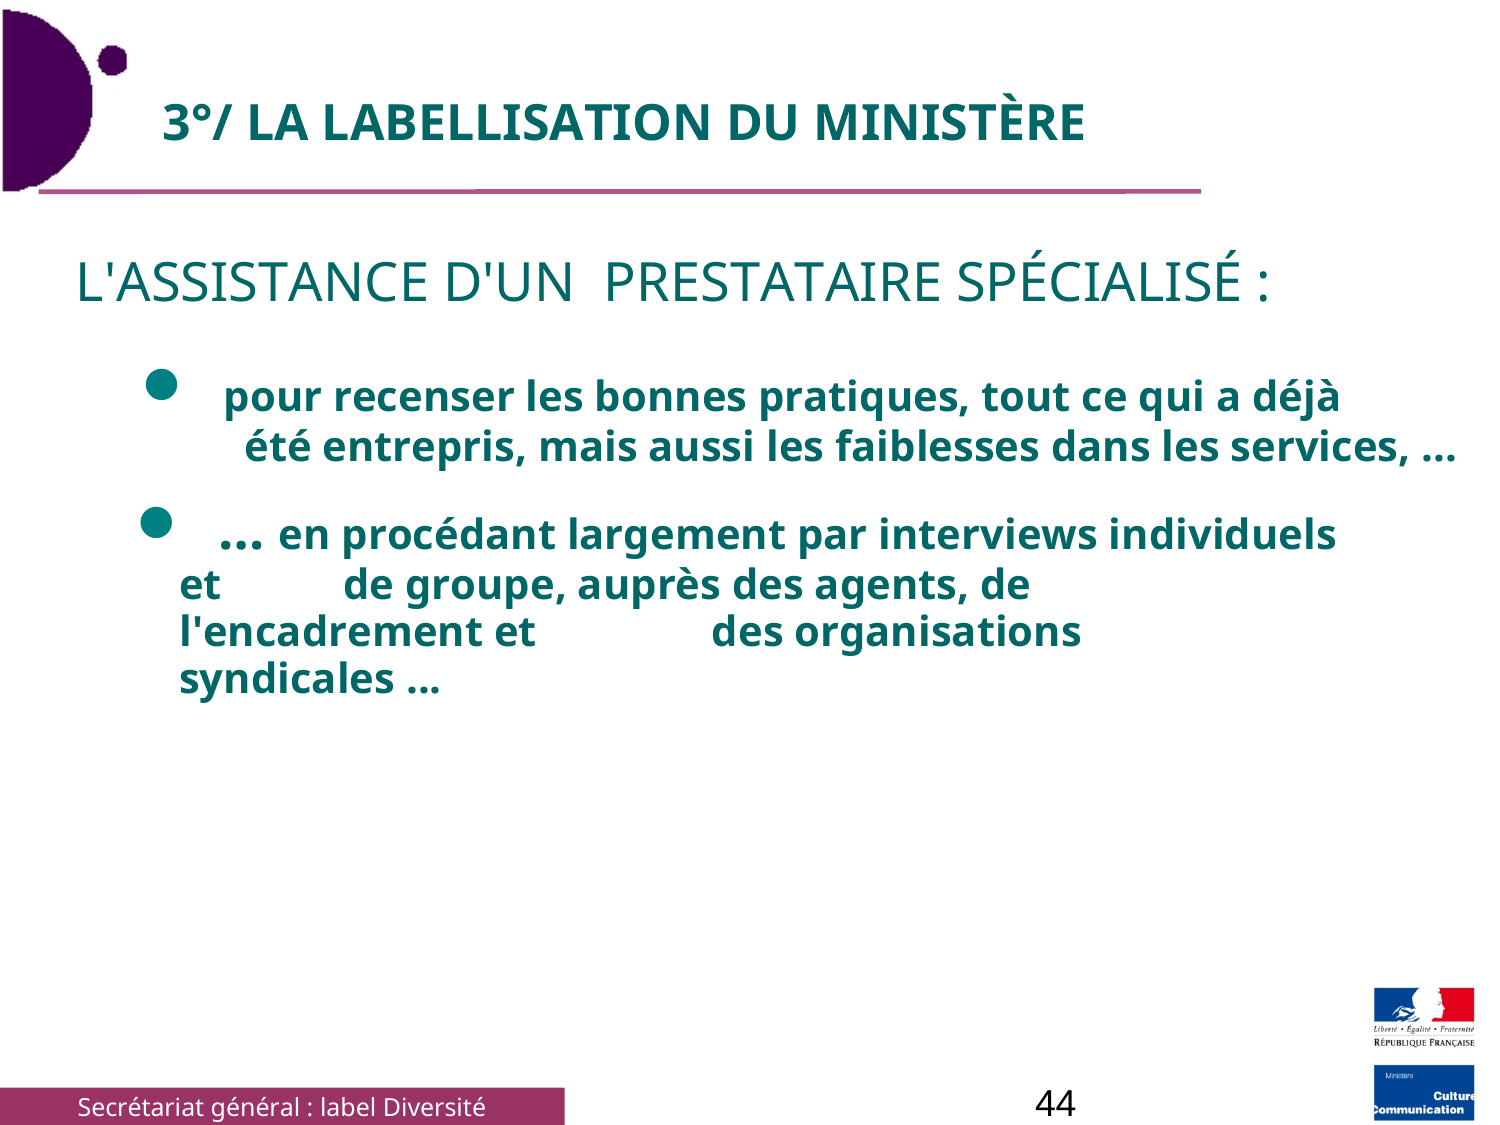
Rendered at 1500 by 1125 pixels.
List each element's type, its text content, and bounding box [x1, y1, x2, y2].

picture [0, 0, 149, 204]
text_box L'ASSISTANCE D'UN PRESTATAIRE SPÉCIALISÉ : [60, 242, 1329, 343]
text_box 3°/ LA LABELLISATION DU MINISTÈRE [147, 81, 1418, 160]
text_box pour recenser les bonnes pratiques, tout ce qui a déjà été entrepris, mais aussi les faiblesses dans les services, ... [126, 351, 1477, 529]
text_box <numéro> [1020, 1071, 1370, 1125]
text_box … en procédant largement par interviews individuels et de groupe, auprès des agents, de l'encadrement et des organisations syndicales ... [121, 490, 1359, 621]
picture [1370, 979, 1477, 1125]
